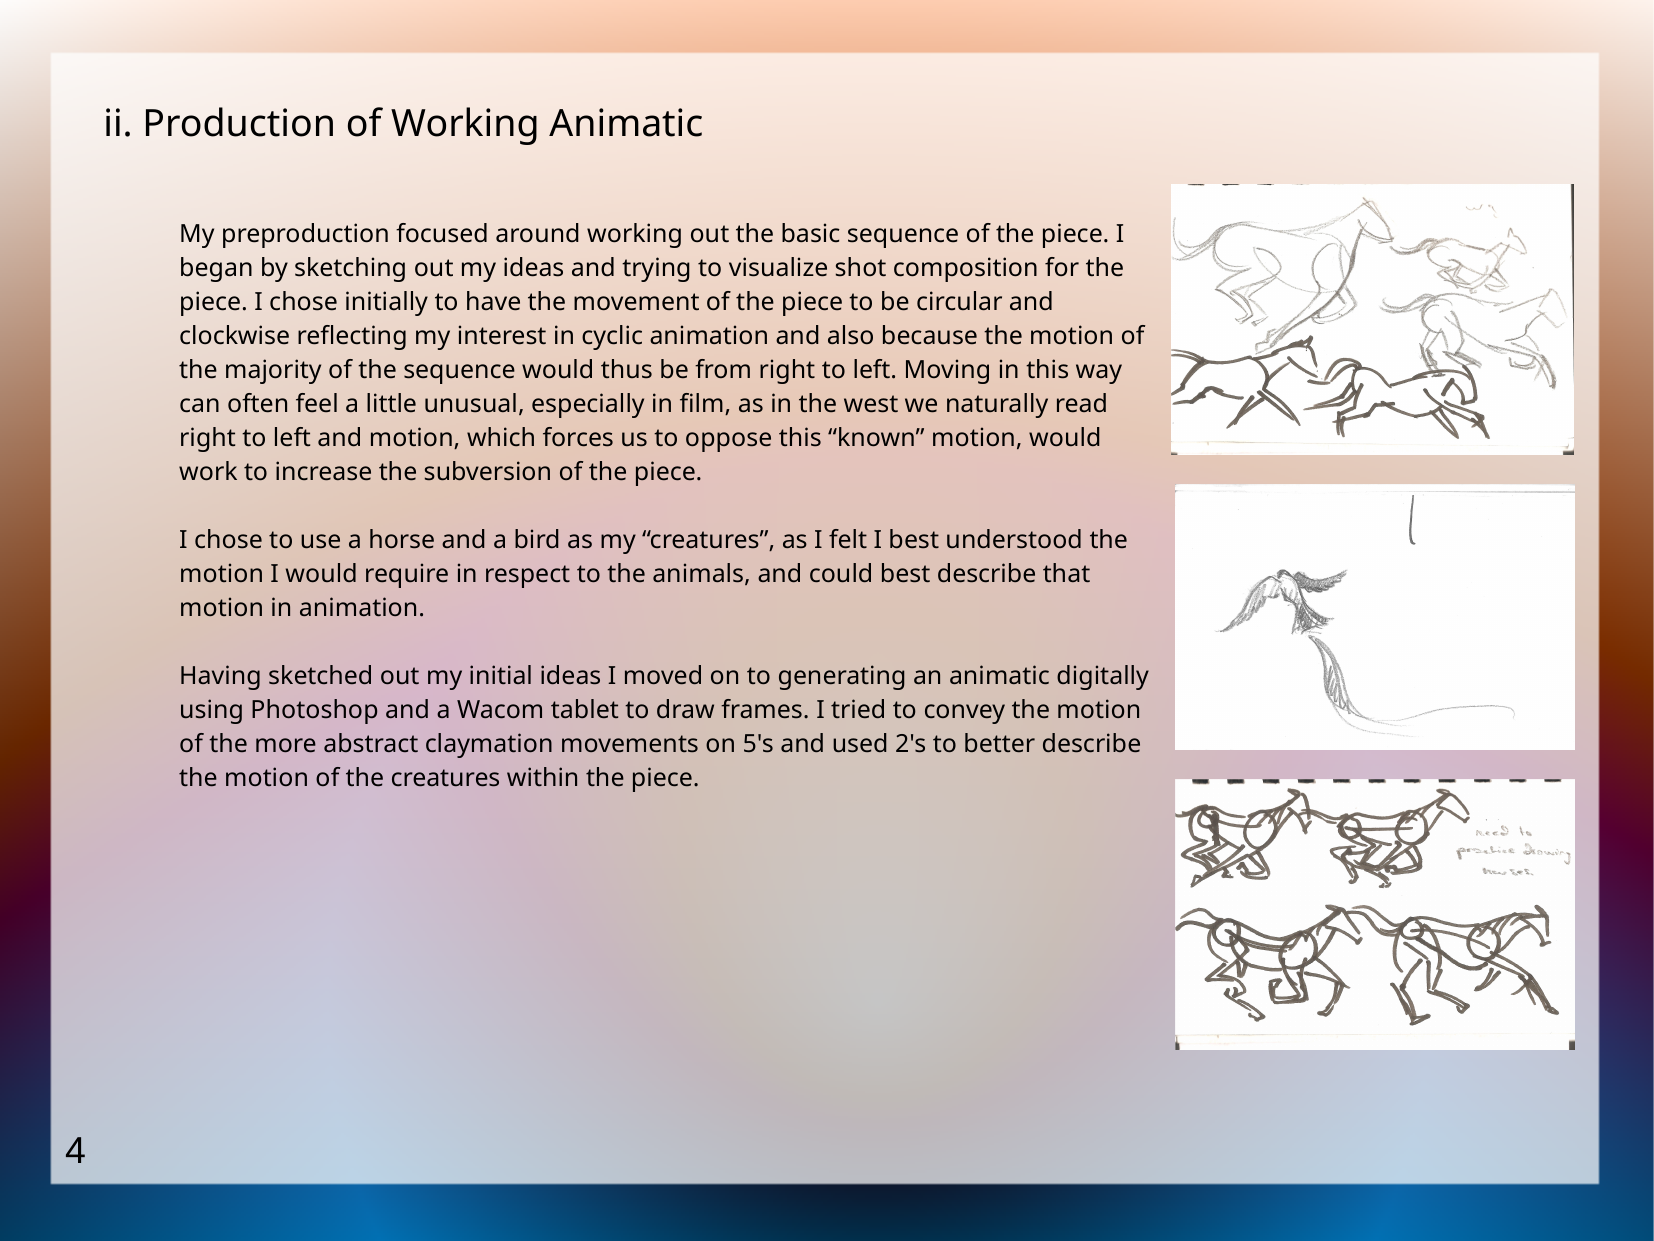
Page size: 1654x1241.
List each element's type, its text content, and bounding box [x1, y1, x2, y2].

text_box ii. Production of Working Animatic [88, 88, 845, 164]
text_box My preproduction focused around working out the basic sequence of the piece. I began by sketching out my ideas and trying to visualize shot composition for the piece. I chose initially to have the movement of the piece to be circular and clockwise reflecting my interest in cyclic animation and also because the motion of the majority of the sequence would thus be from right to left. Moving in this way can often feel a little unusual, especially in film, as in the west we naturally read right to left and motion, which forces us to oppose this “known” motion, would work to increase the subversion of the piece. I chose to use a horse and a bird as my “creatures”, as I felt I best understood the motion I would require in respect to the animals, and could best describe that motion in animation. Having sketched out my initial ideas I moved on to generating an animatic digitally using Photoshop and a Wacom tablet to draw frames. I tried to convey the motion of the more abstract claymation movements on 5's and used 2's to better describe the motion of the creatures within the piece. [164, 208, 1169, 1029]
text_box <number> [50, 1122, 709, 1193]
picture [0, 0, 1654, 1241]
